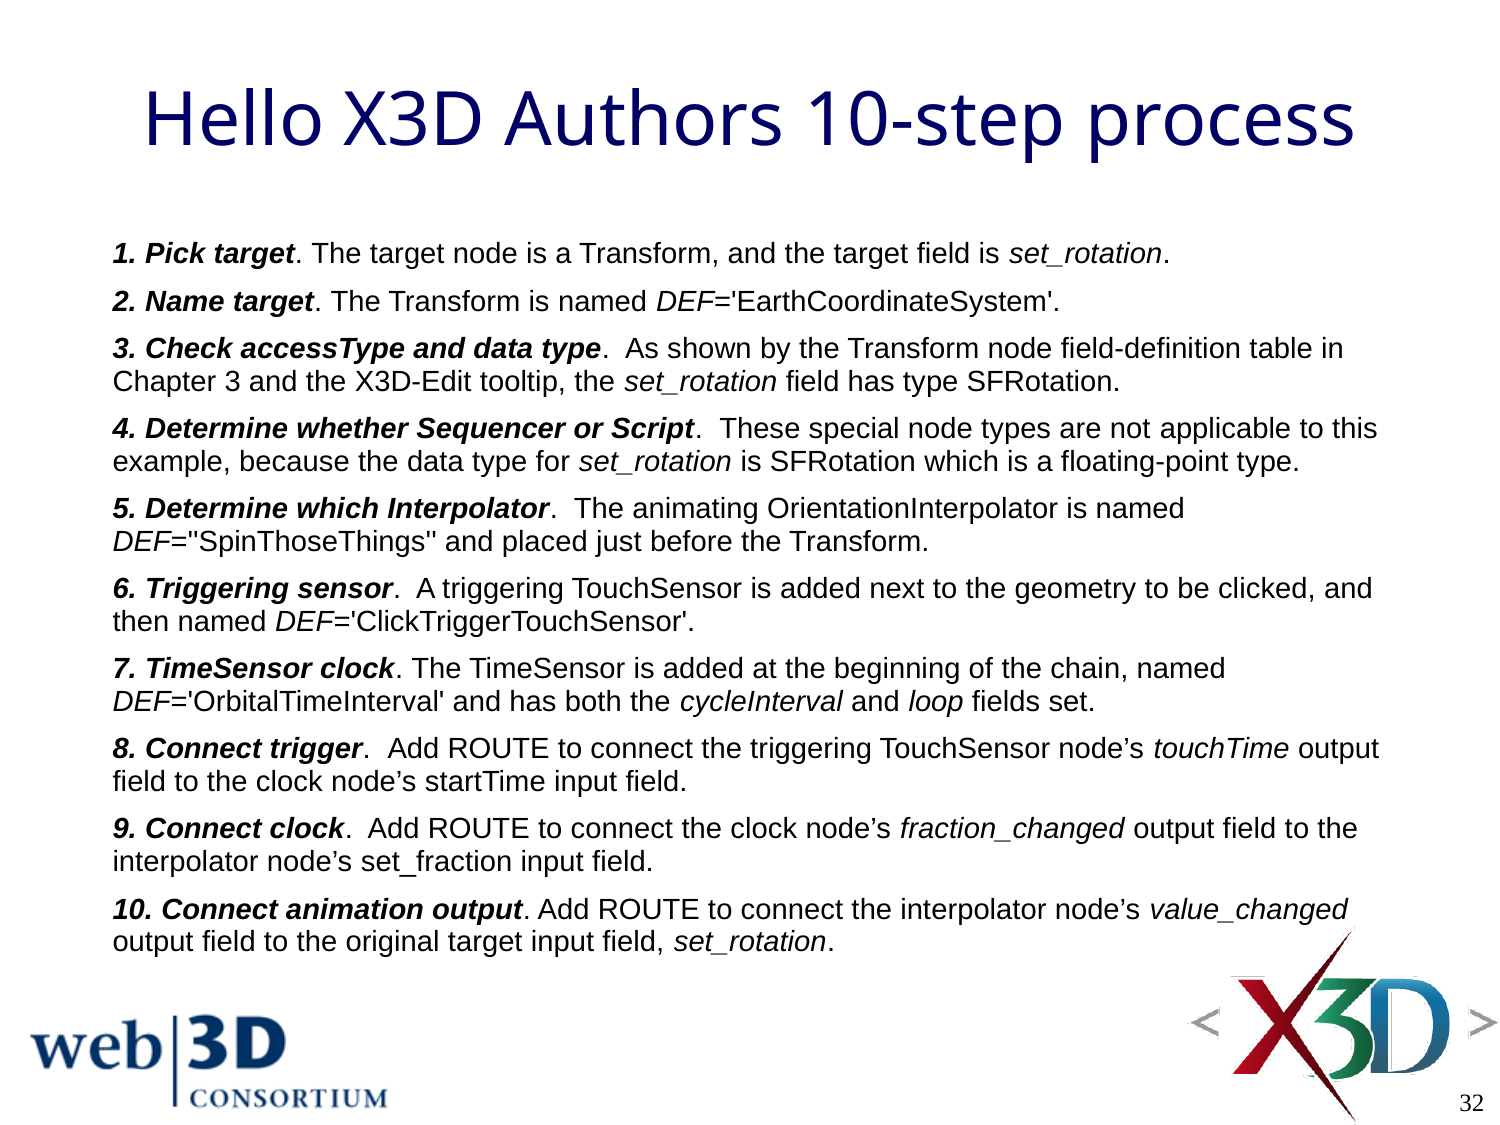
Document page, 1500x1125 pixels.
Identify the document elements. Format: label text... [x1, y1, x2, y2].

picture [12, 998, 413, 1118]
list Pick target. The target node is a Transform, and the target field is set_rotation. Name target. The Transform is named DEF='EarthCoordinateSystem'. Check accessType and data type. As shown by the Transform node field-definition table in Chapter 3 and the X3D-Edit tooltip, the set_rotation field has type SFRotation. Determine whether Sequencer or Script. These special node types are not applicable to this example, because the data type for set_rotation is SFRotation which is a floating-point type. Determine which Interpolator. The animating OrientationInterpolator is named DEF=''SpinThoseThings'' and placed just before the Transform. Triggering sensor. A triggering TouchSensor is added next to the geometry to be clicked, and then named DEF='ClickTriggerTouchSensor'. TimeSensor clock. The TimeSensor is added at the beginning of the chain, named DEF='OrbitalTimeInterval' and has both the cycleInterval and loop fields set. Connect trigger. Add ROUTE to connect the triggering TouchSensor node’s touchTime output field to the clock node’s startTime input field. Connect clock. Add ROUTE to connect the clock node’s fraction_changed output field to the interpolator node’s set_fraction input field. Connect animation output. Add ROUTE to connect the interpolator node’s value_changed output field to the original target input field, set_rotation. [112, 237, 1388, 986]
picture [1187, 926, 1500, 1125]
title Hello X3D Authors 10-step process [112, 44, 1388, 188]
